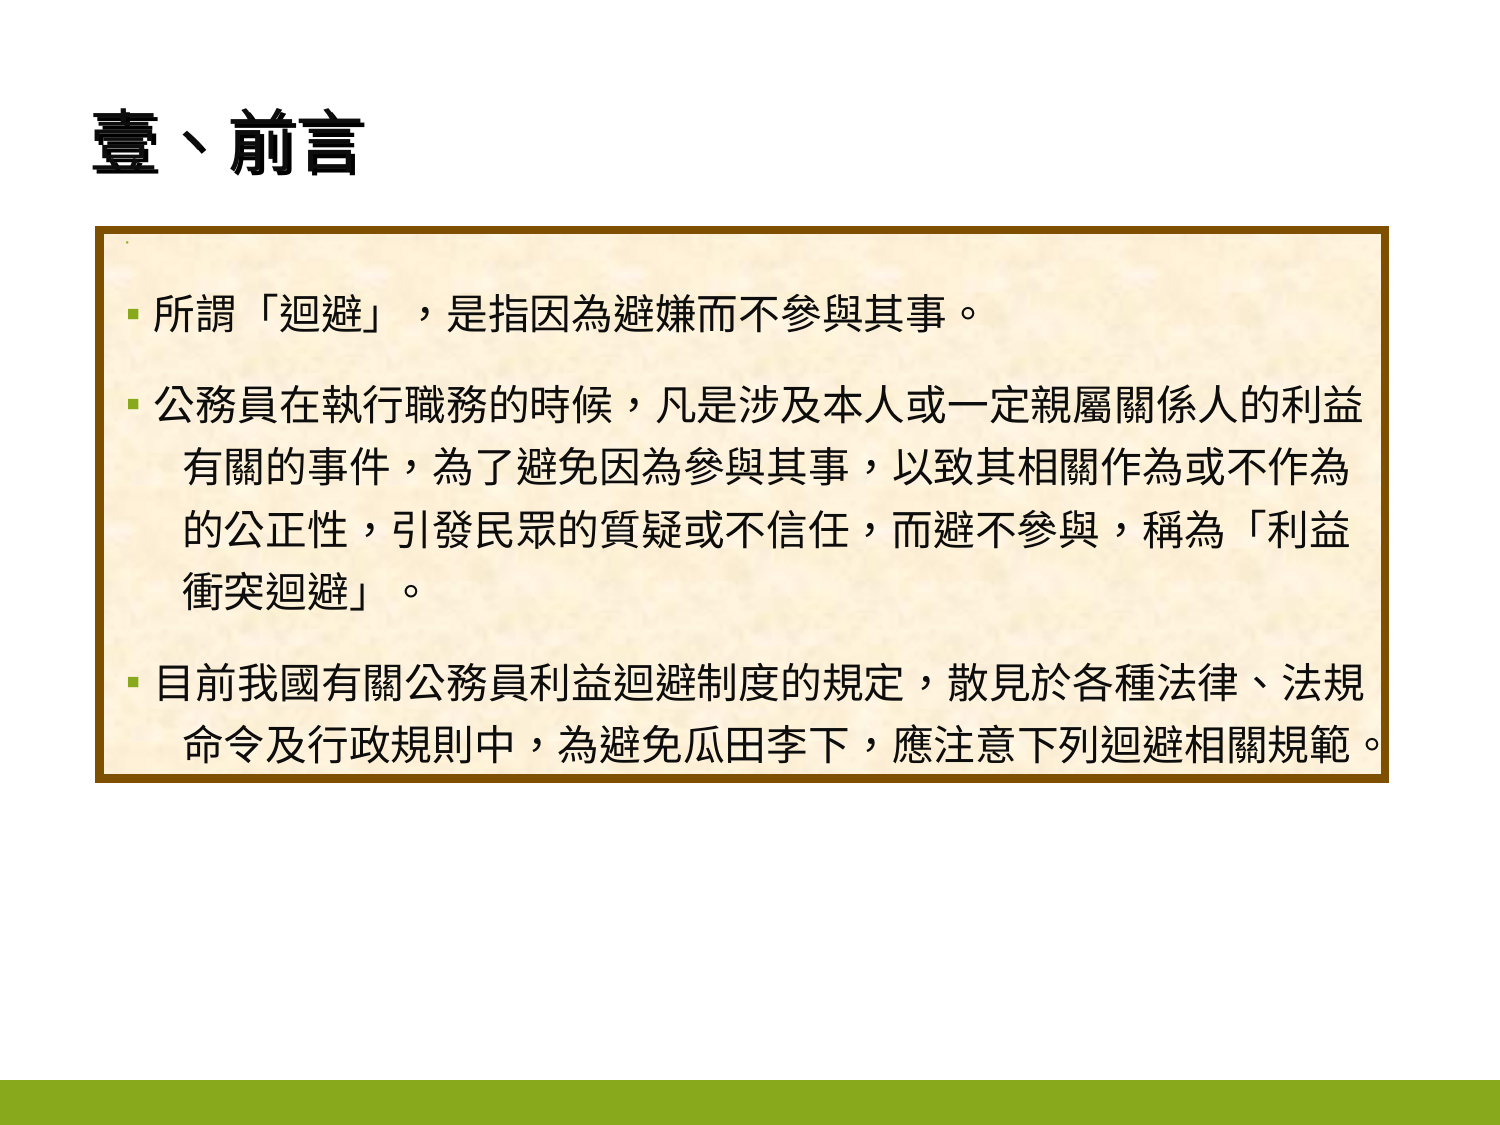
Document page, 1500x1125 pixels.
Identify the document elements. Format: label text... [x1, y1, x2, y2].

title 壹、前言 [0, 45, 1126, 187]
list 所謂「迴避」，是指因為避嫌而不參與其事。 公務員在執行職務的時候，凡是涉及本人或一定親屬關係人的利益有關的事件，為了避免因為參與其事，以致其相關作為或不作為的公正性，引發民眾的質疑或不信任，而避不參與，稱為「利益衝突迴避」。 目前我國有關公務員利益迴避制度的規定，散見於各種法律、法規命令及行政規則中，為避免瓜田李下，應注意下列迴避相關規範。 [99, 229, 1386, 779]
